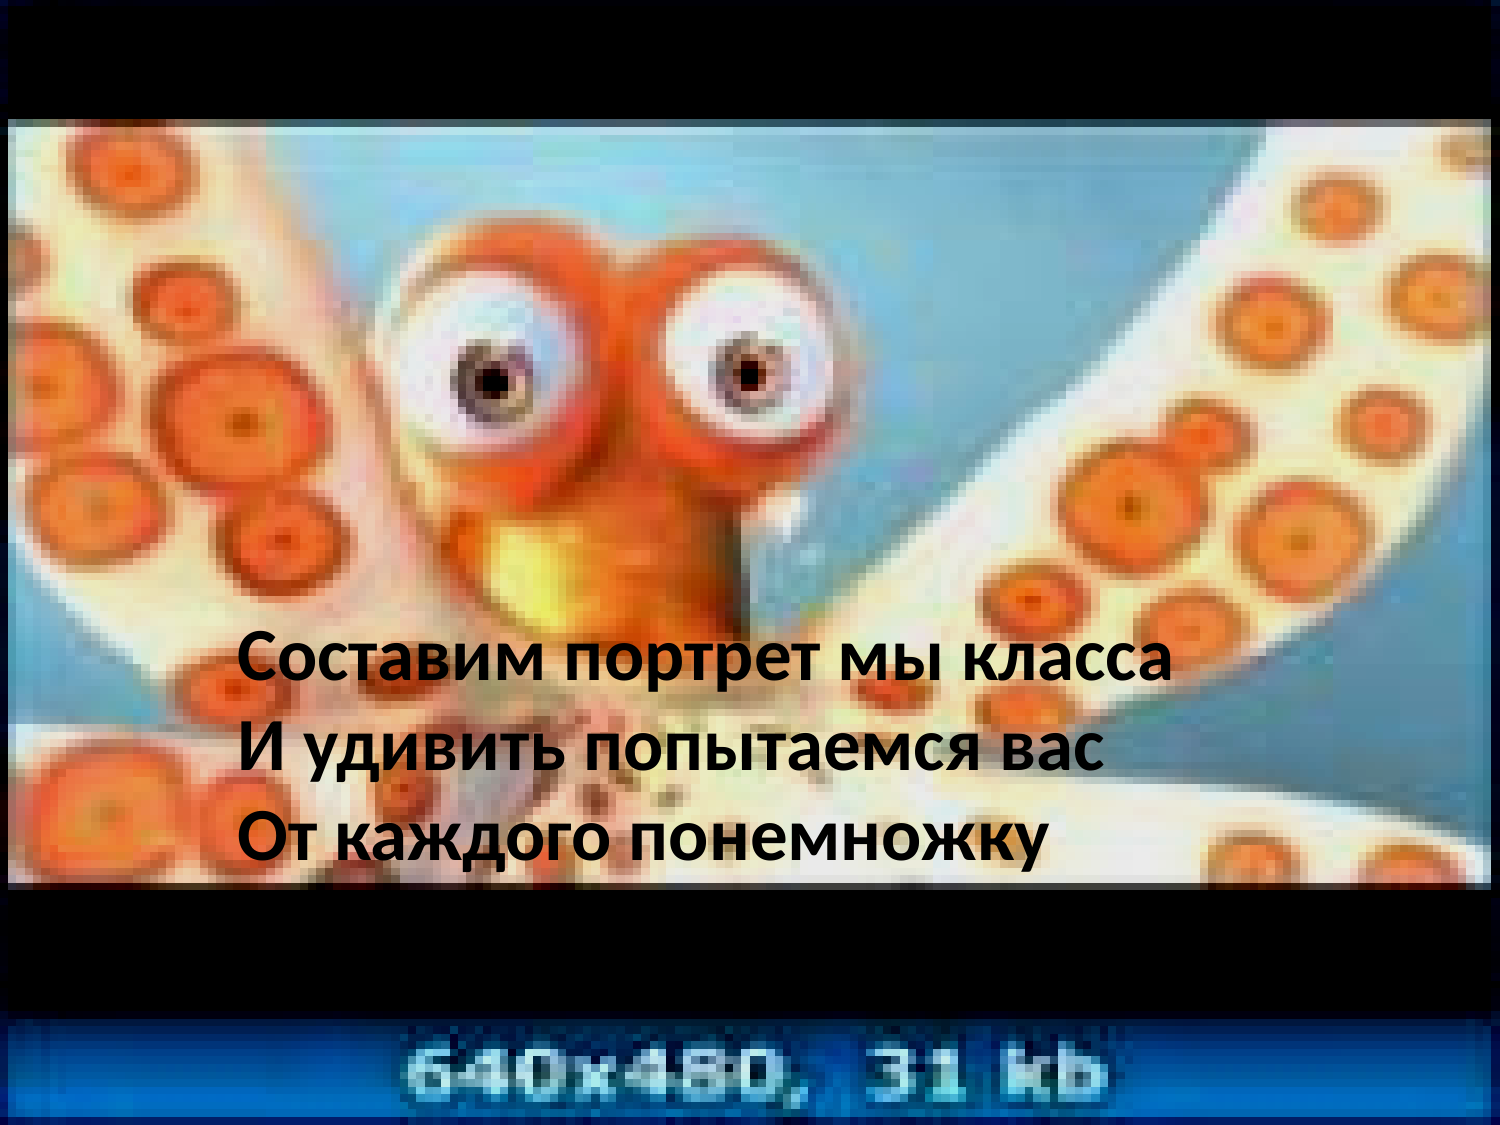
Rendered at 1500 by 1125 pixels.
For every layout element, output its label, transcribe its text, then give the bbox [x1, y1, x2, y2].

text_box Составим портрет мы класса И удивить попытаемся вас От каждого понемножку Возьмем для портрета сейчас. [222, 597, 1313, 973]
picture [0, 0, 1500, 1125]
